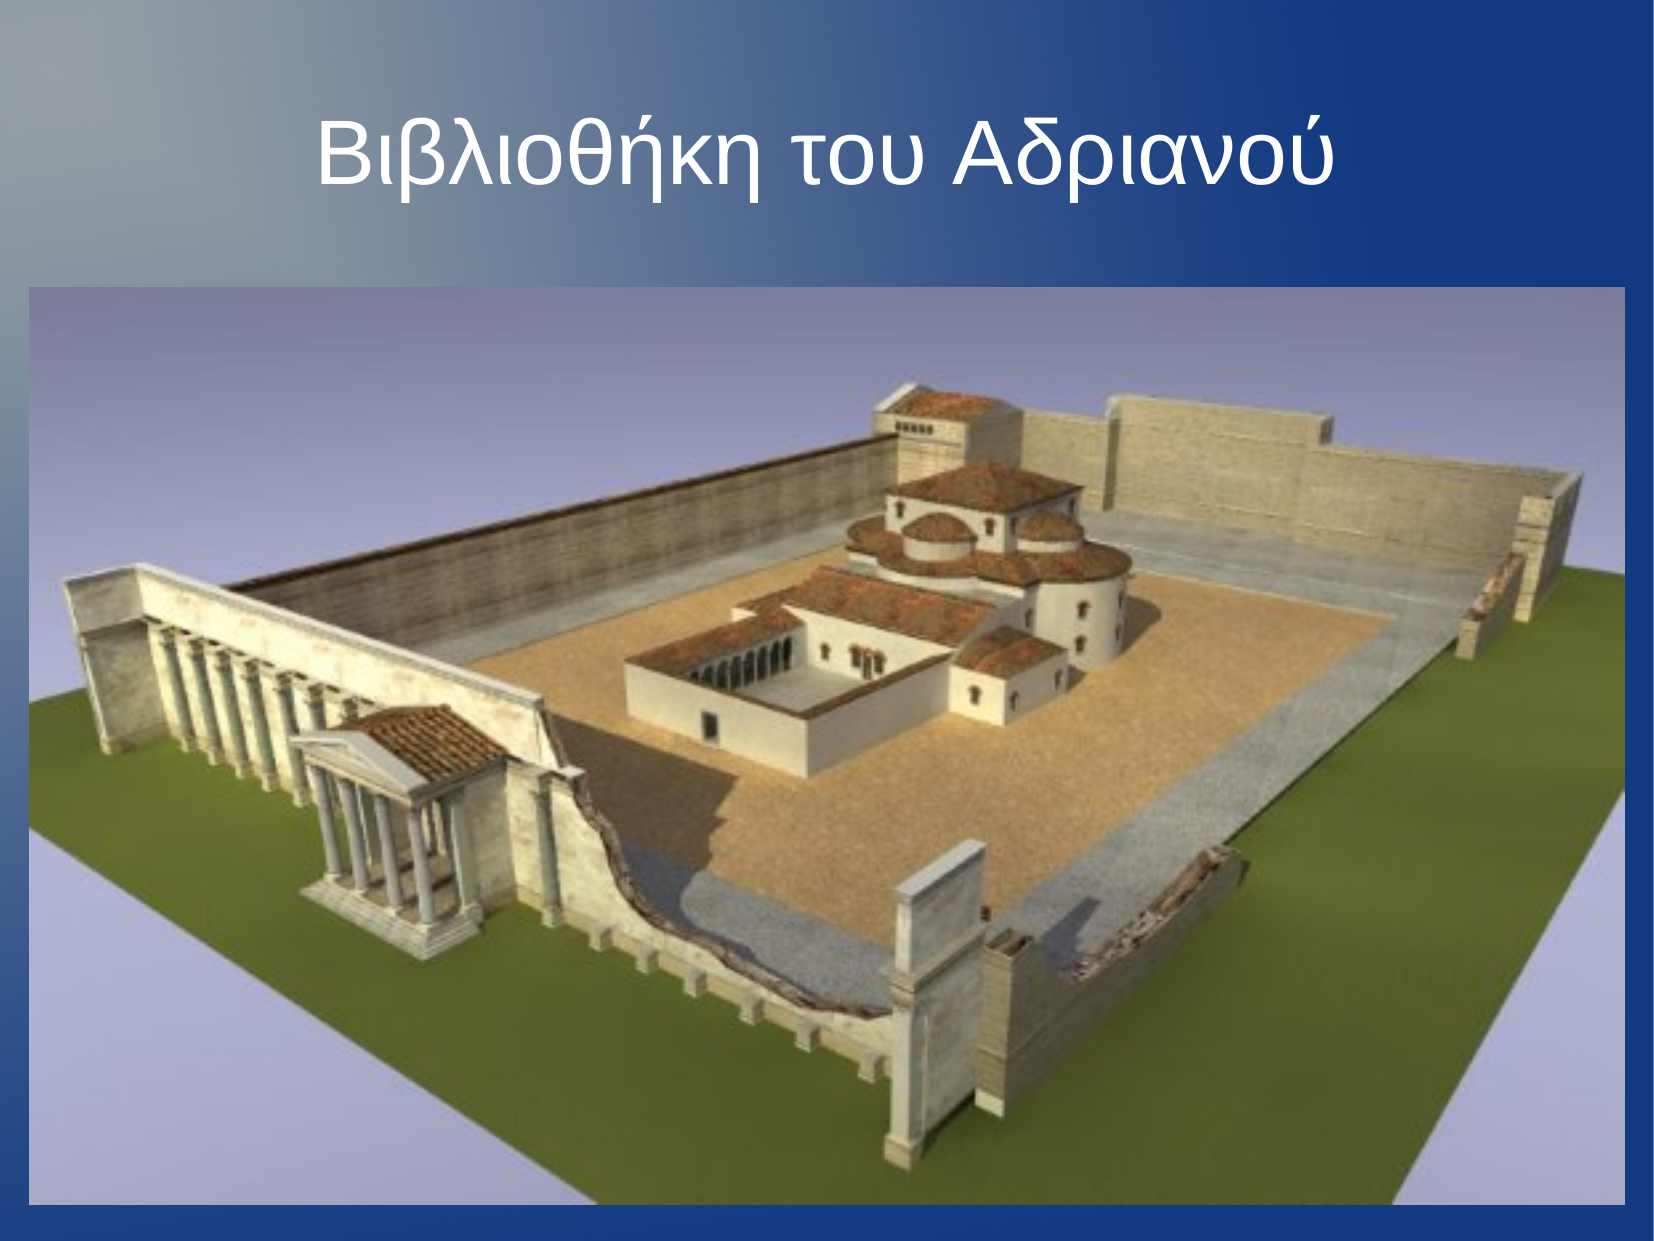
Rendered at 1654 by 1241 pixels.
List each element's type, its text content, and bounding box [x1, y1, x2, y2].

picture [0, 0, 1654, 1241]
title Βιβλιοθήκη του Αδριανού [82, 49, 1571, 257]
